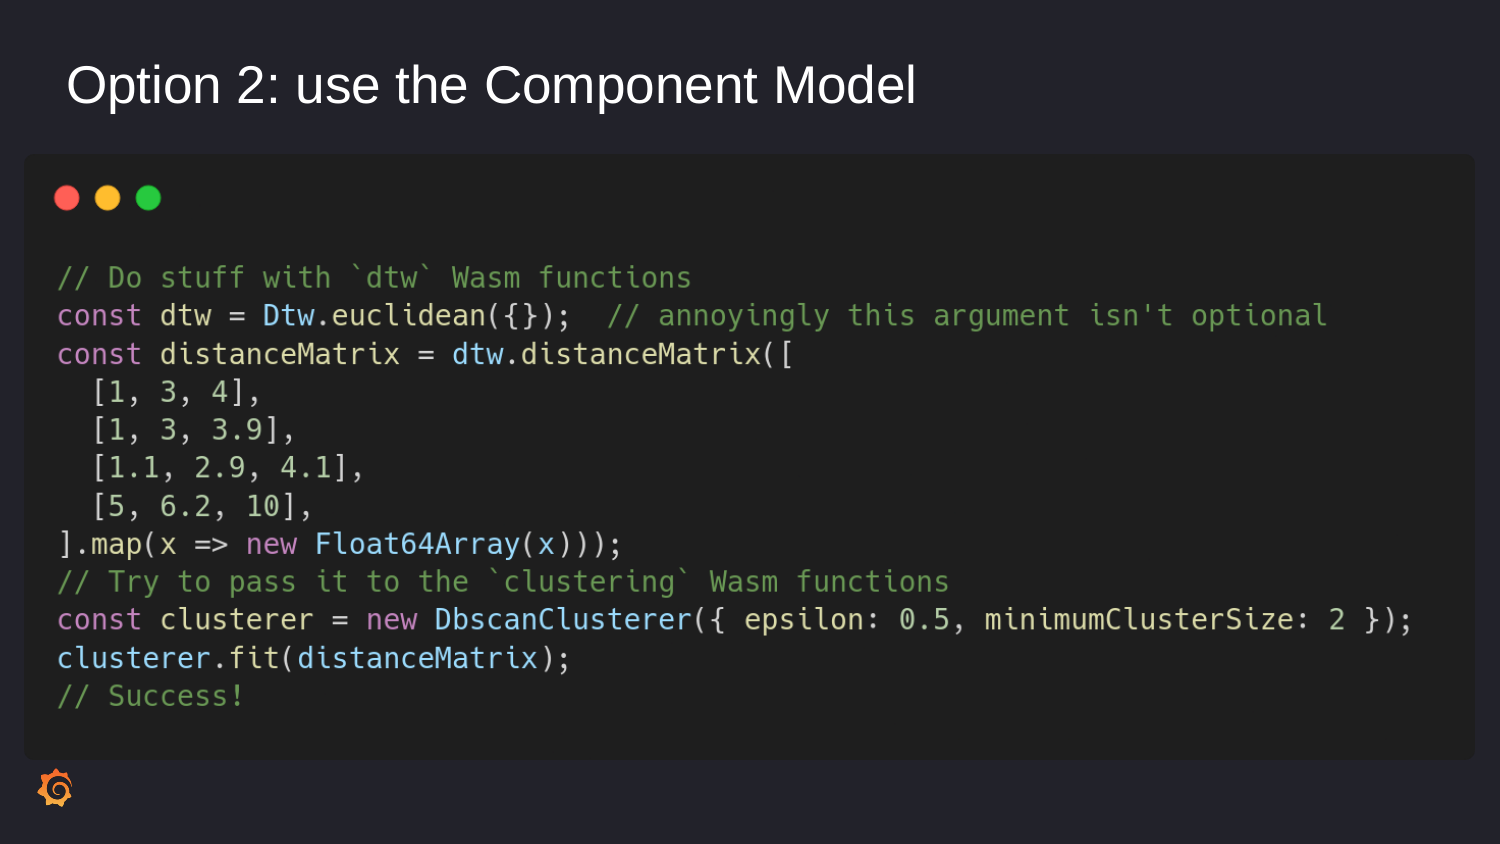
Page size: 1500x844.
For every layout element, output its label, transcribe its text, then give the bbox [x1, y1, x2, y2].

title Option 2: use the Component Model [51, 35, 1449, 130]
picture [24, 154, 1475, 760]
picture [37, 768, 72, 807]
